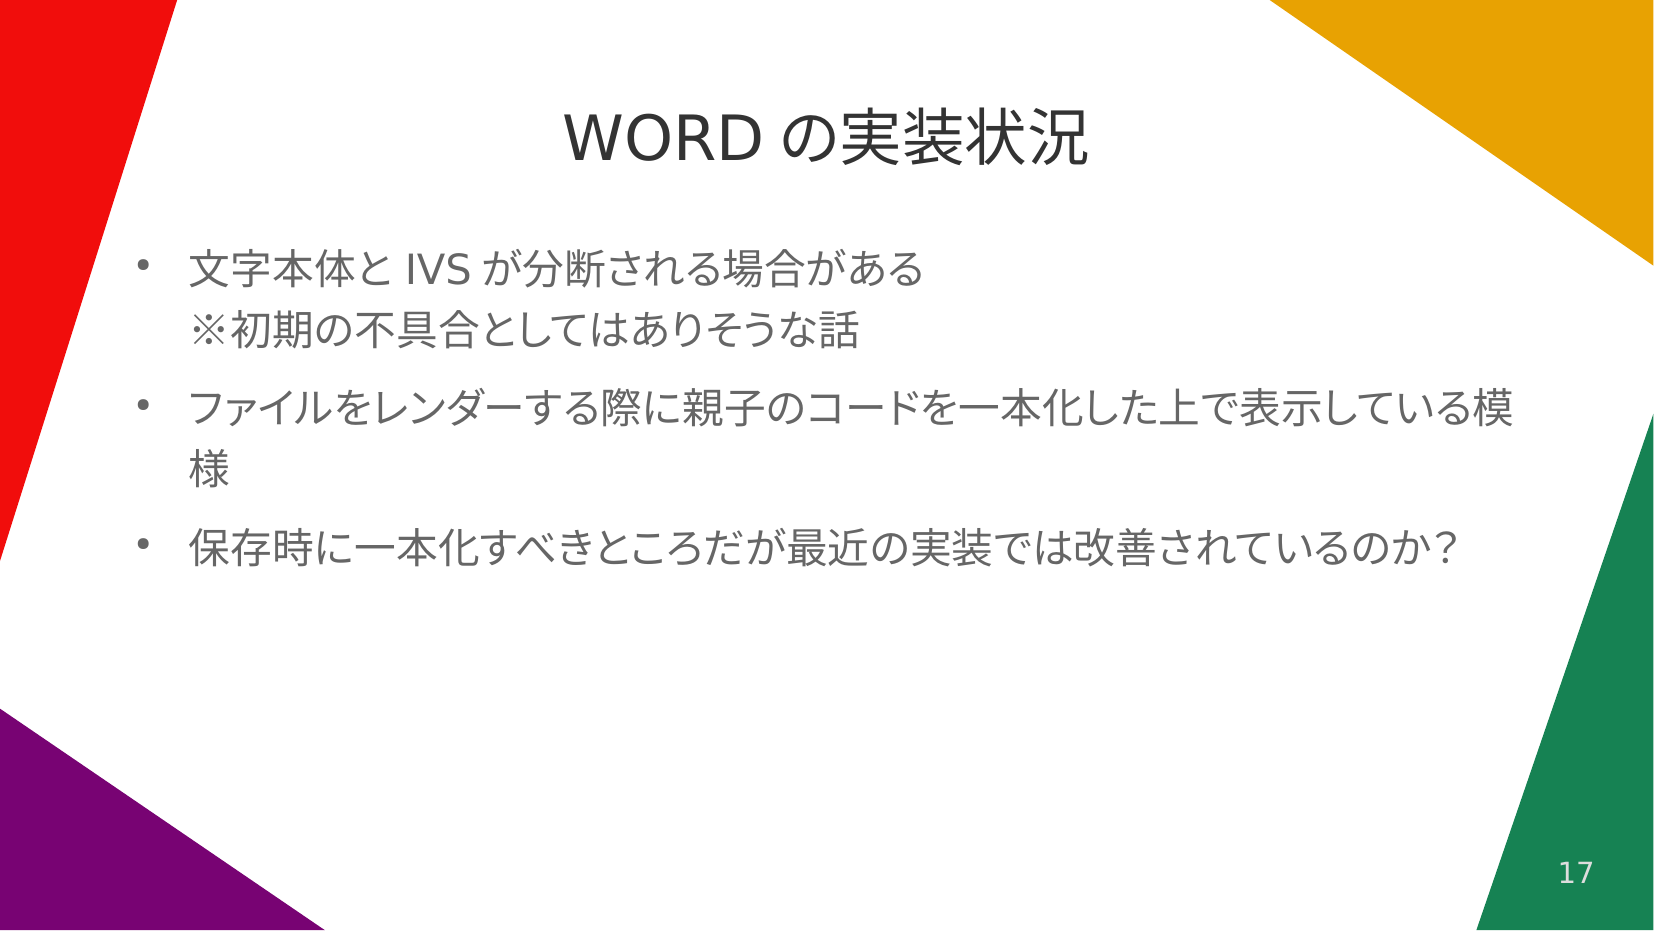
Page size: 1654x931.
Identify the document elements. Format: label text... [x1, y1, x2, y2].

title WORDの実装状況 [118, 59, 1536, 207]
list 文字本体とIVSが分断される場合がある ※初期の不具合としてはありそうな話 ファイルをレンダーする際に親子のコードを一本化した上で表示している模様 保存時に一本化すべきところだが最近の実装では改善されているのか？ [118, 236, 1536, 827]
